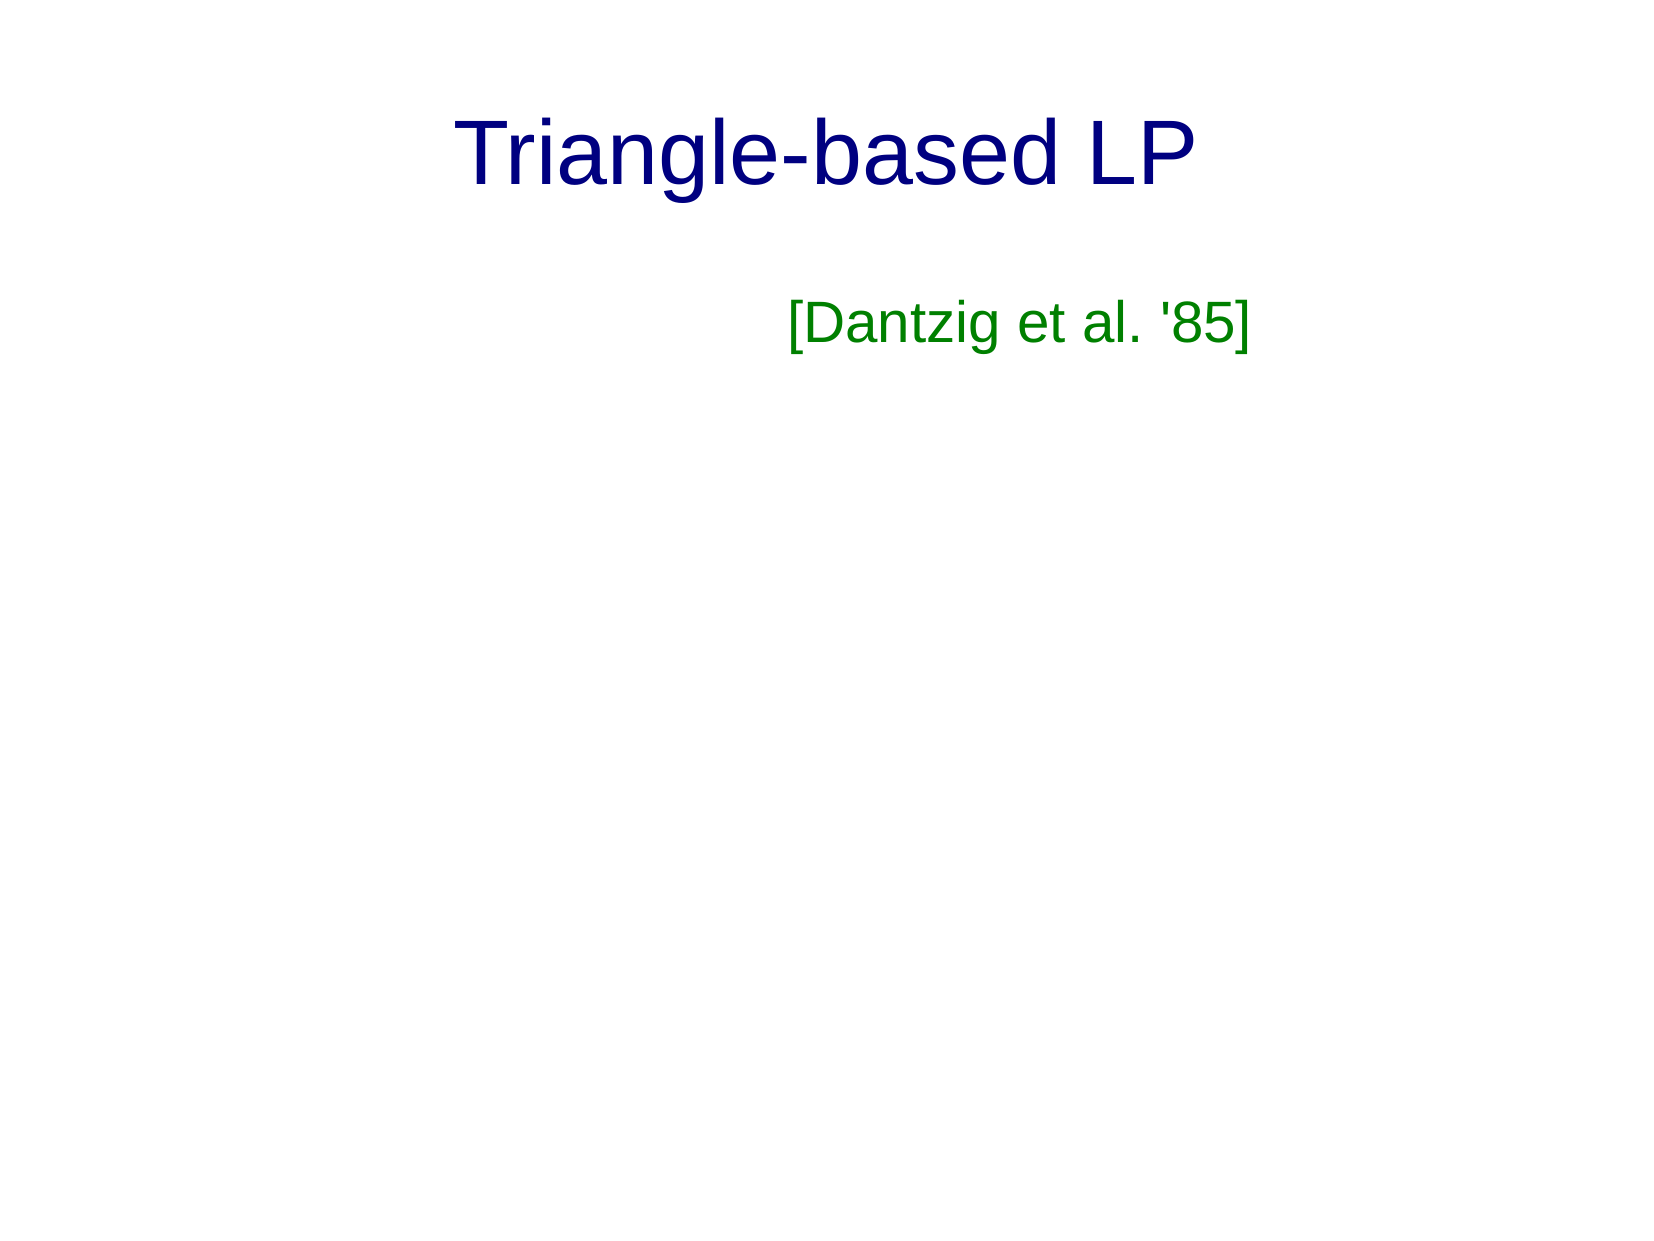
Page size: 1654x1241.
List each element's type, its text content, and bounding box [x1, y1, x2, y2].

list [Dantzig et al. '85] [82, 290, 1571, 1109]
title Triangle-based LP [82, 49, 1571, 257]
